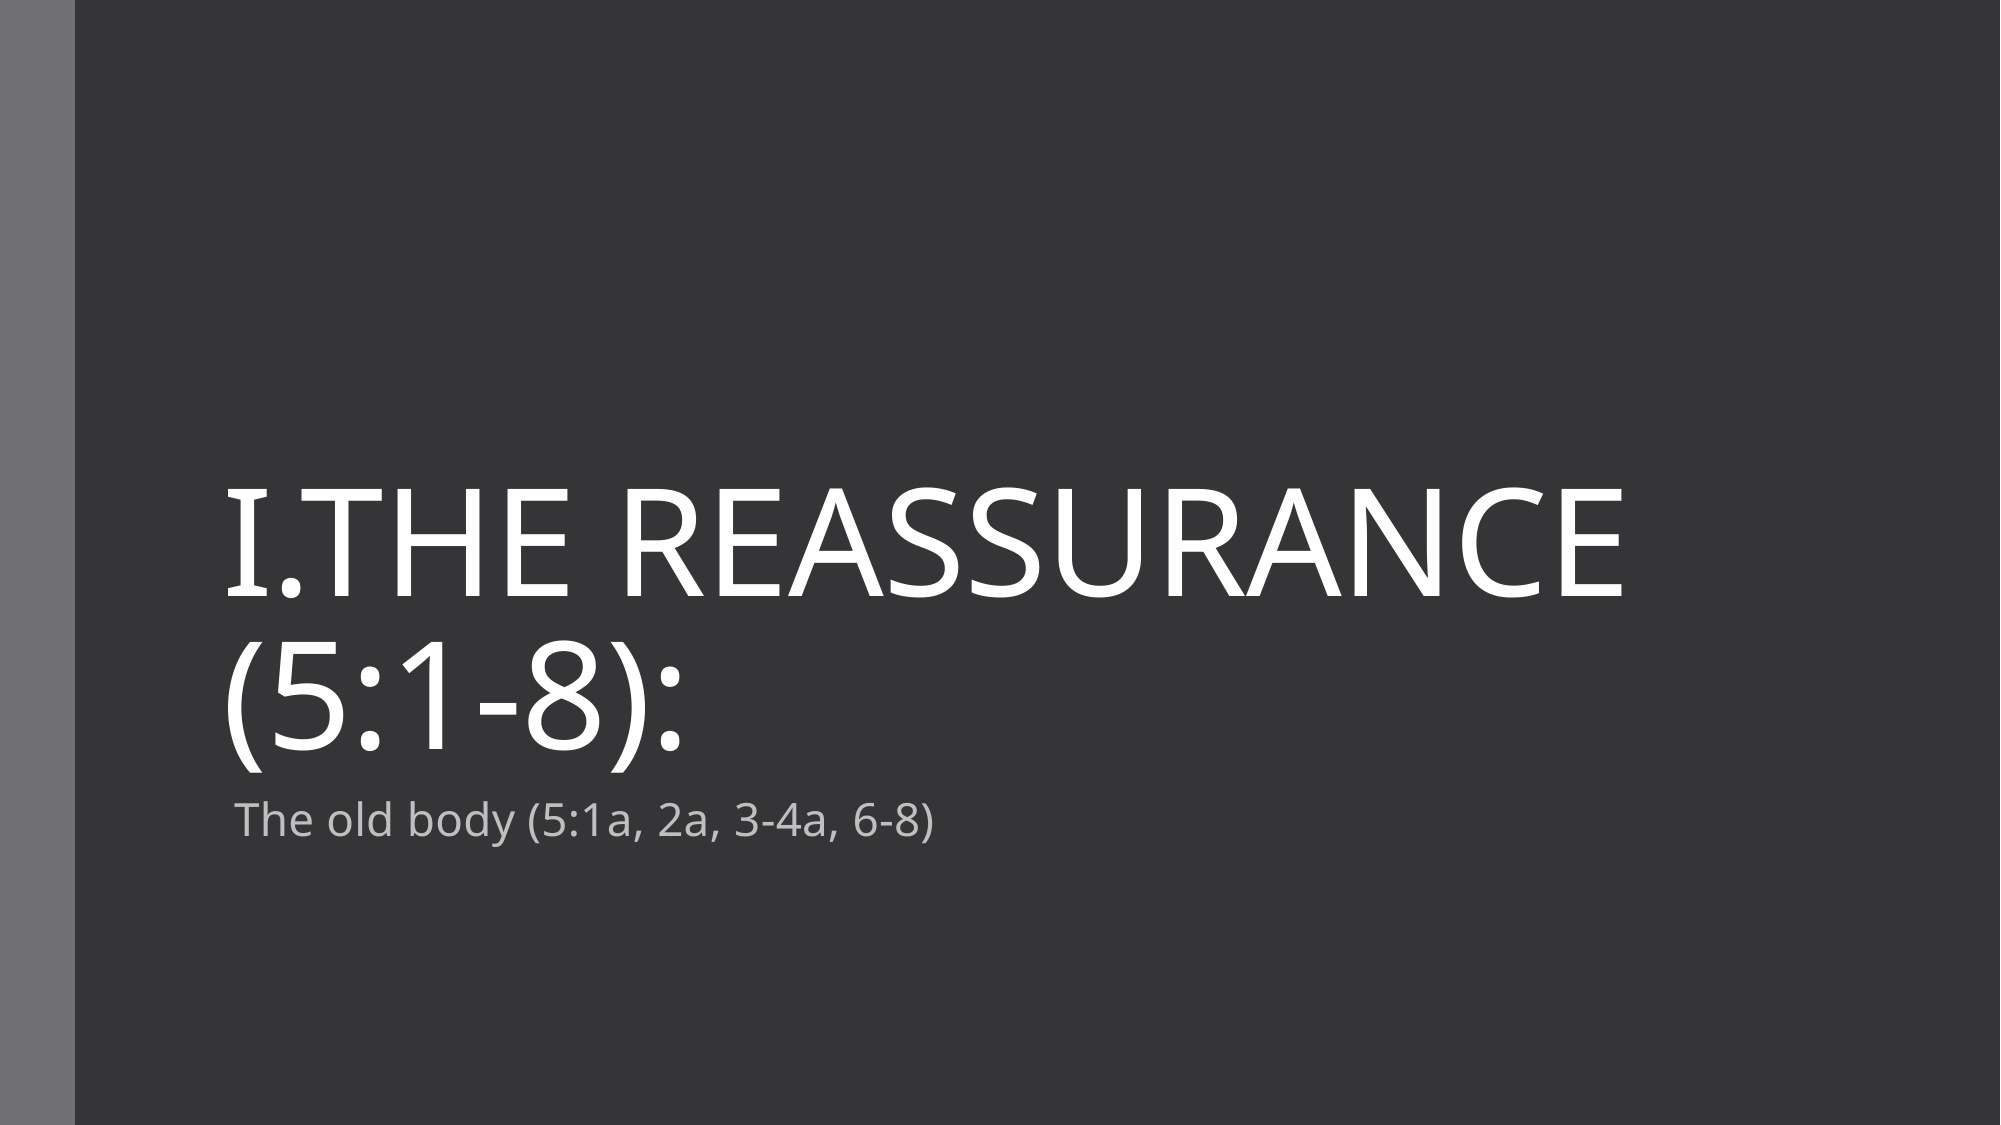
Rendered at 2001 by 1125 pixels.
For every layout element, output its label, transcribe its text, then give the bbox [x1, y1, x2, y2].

subtitle The old body (5:1a, 2a, 3-4a, 6-8) [206, 787, 1752, 1066]
title I.THE REASSURANCE (5:1-8): [206, 124, 1752, 787]
